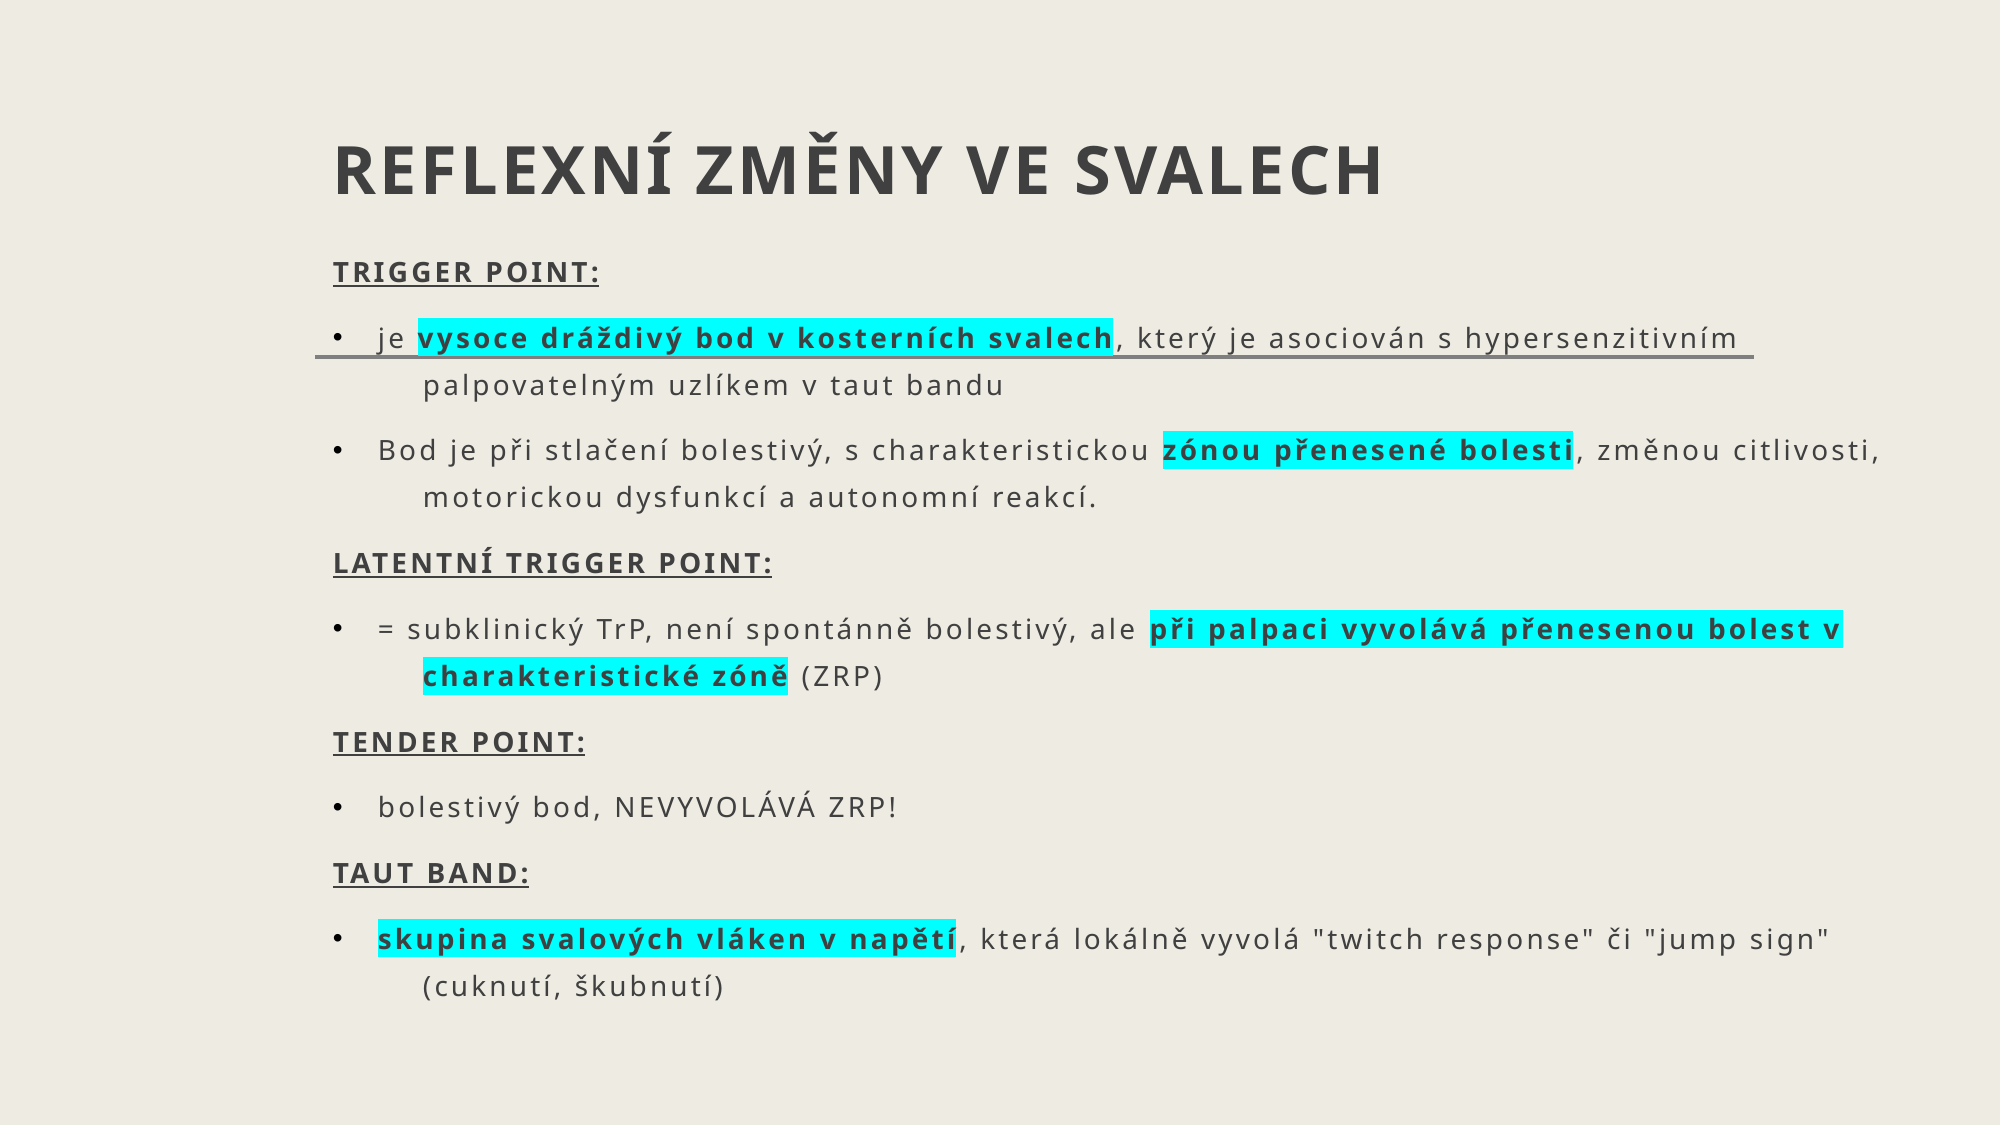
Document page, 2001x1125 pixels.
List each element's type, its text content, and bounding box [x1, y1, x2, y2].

list TRIGGER POINT: je vysoce dráždivý bod v kosterních svalech, který je asociován s hypersenzitivním palpovatelným uzlíkem v taut bandu Bod je při stlačení bolestivý, s charakteristickou zónou přenesené bolesti, změnou citlivosti, motorickou dysfunkcí a autonomní reakcí. LATENTNÍ TRIGGER POINT: = subklinický TrP, není spontánně bolestivý, ale při palpaci vyvolává přenesenou bolest v charakteristické zóně (ZRP) TENDER POINT: bolestivý bod, NEVYVOLÁVÁ ZRP! TAUT BAND: skupina svalových vláken v napětí, která lokálně vyvolá "twitch response" či "jump sign" (cuknutí, škubnutí) [315, 222, 1966, 1023]
title REFLEXNÍ ZMĚNY VE SVALECH [315, 72, 1754, 222]
